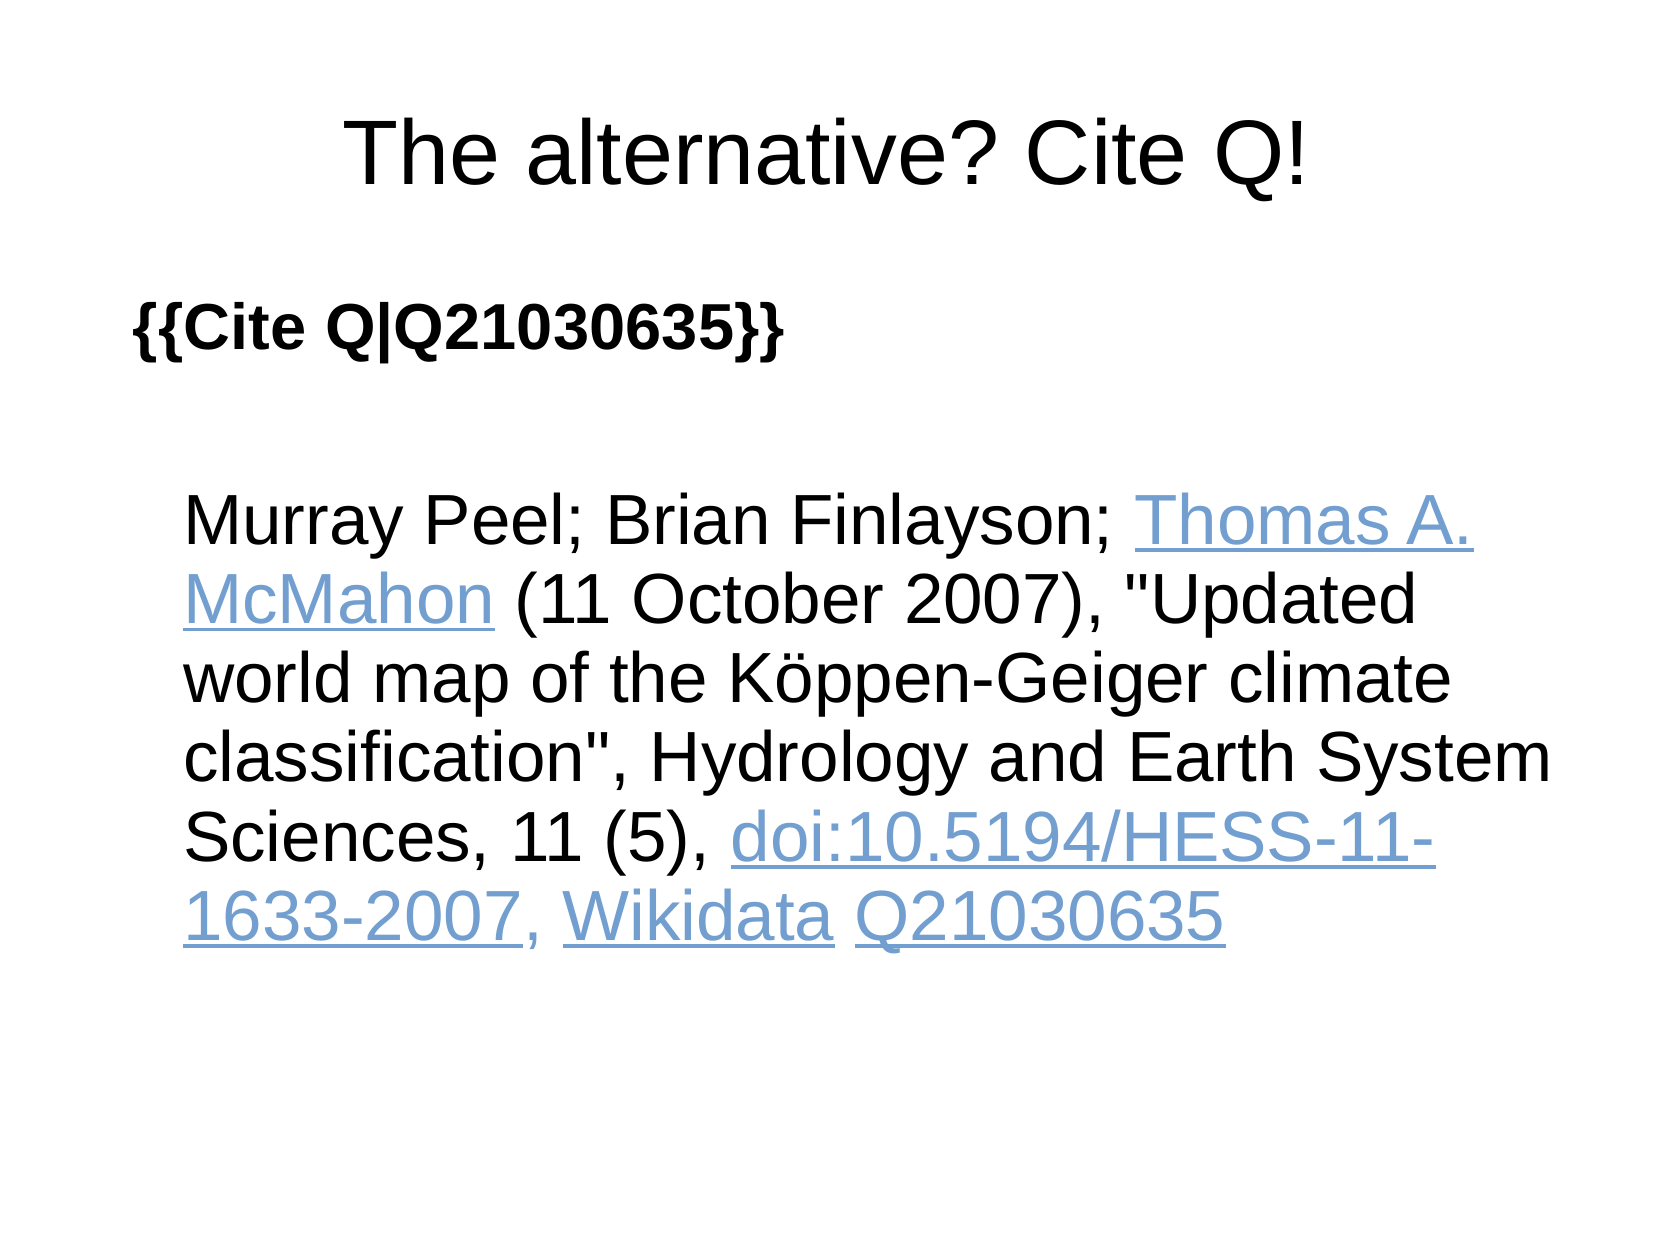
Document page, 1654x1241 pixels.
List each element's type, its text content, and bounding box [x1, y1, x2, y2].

title The alternative? Cite Q! [82, 49, 1571, 257]
list {{Cite Q|Q21030635}} Murray Peel; Brian Finlayson; Thomas A. McMahon (11 October 2007), "Updated world map of the Köppen-Geiger climate classification", Hydrology and Earth System Sciences, 11 (5), doi:10.5194/HESS-11-1633-2007, Wikidata Q21030635 [82, 290, 1571, 1010]
